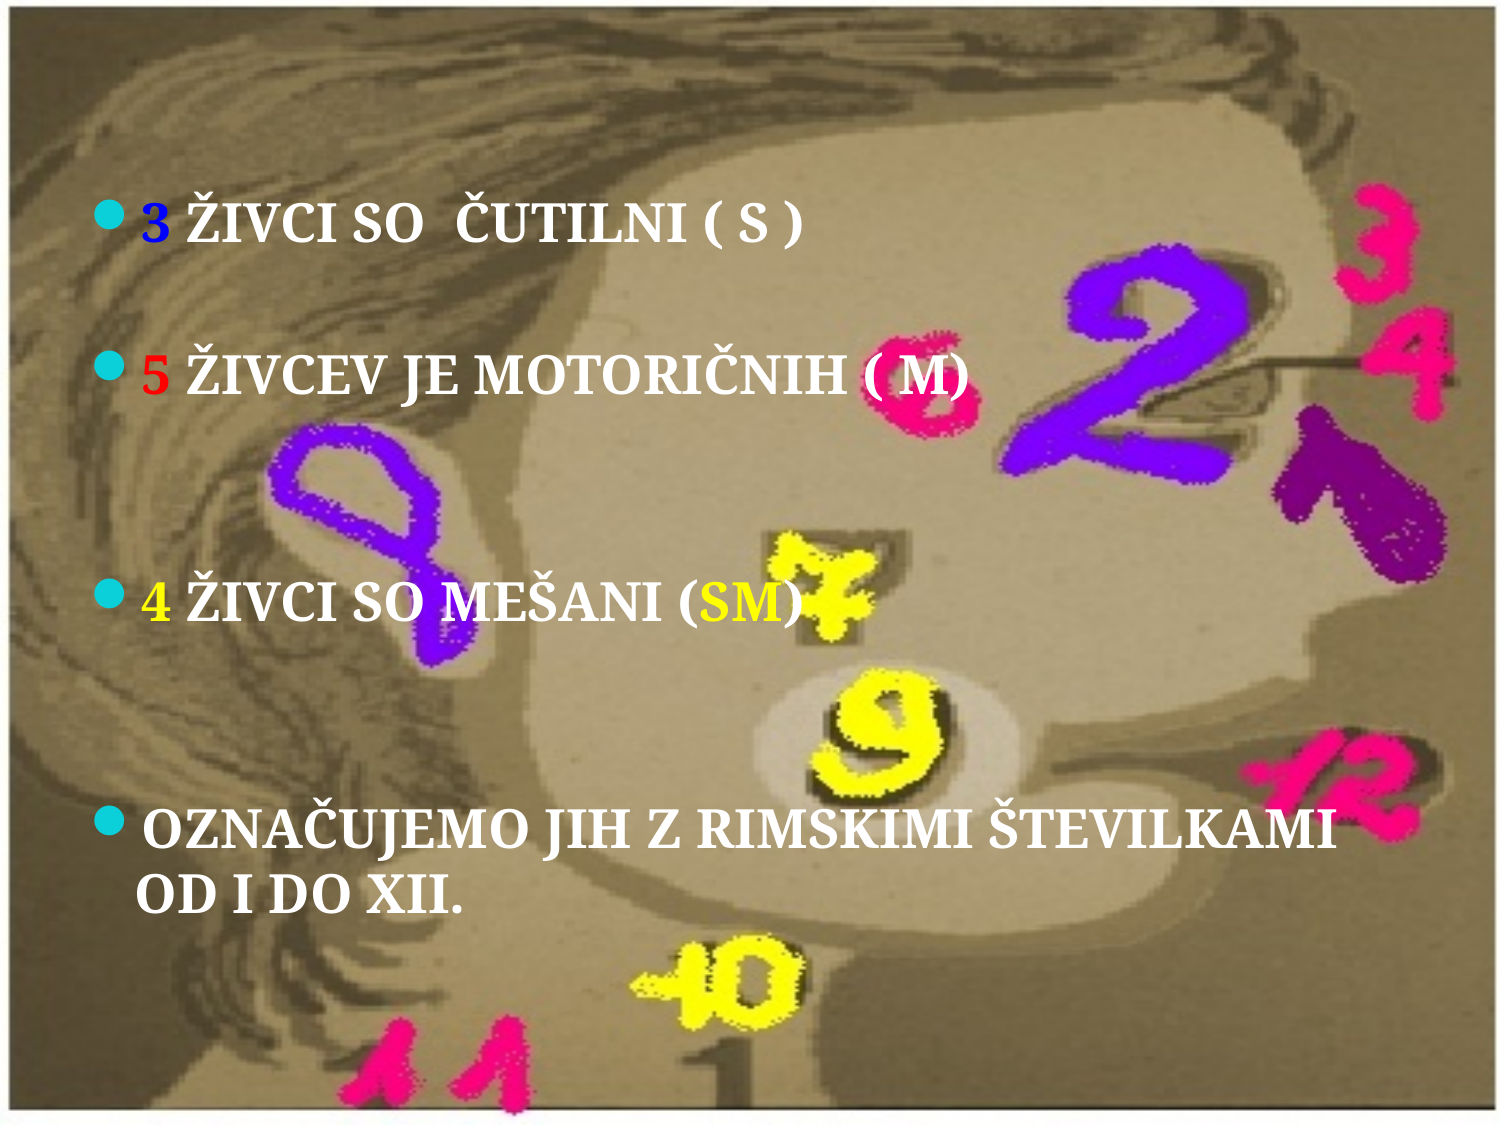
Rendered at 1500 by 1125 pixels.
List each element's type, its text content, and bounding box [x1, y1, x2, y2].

list 3 ŽIVCI SO ČUTILNI ( S ) 5 ŽIVCEV JE MOTORIČNIH ( M) 4 ŽIVCI SO MEŠANI (SM) OZNAČUJEMO JIH Z RIMSKIMI ŠTEVILKAMI OD I DO XII. [75, 105, 1425, 1038]
picture [0, 0, 1500, 1125]
